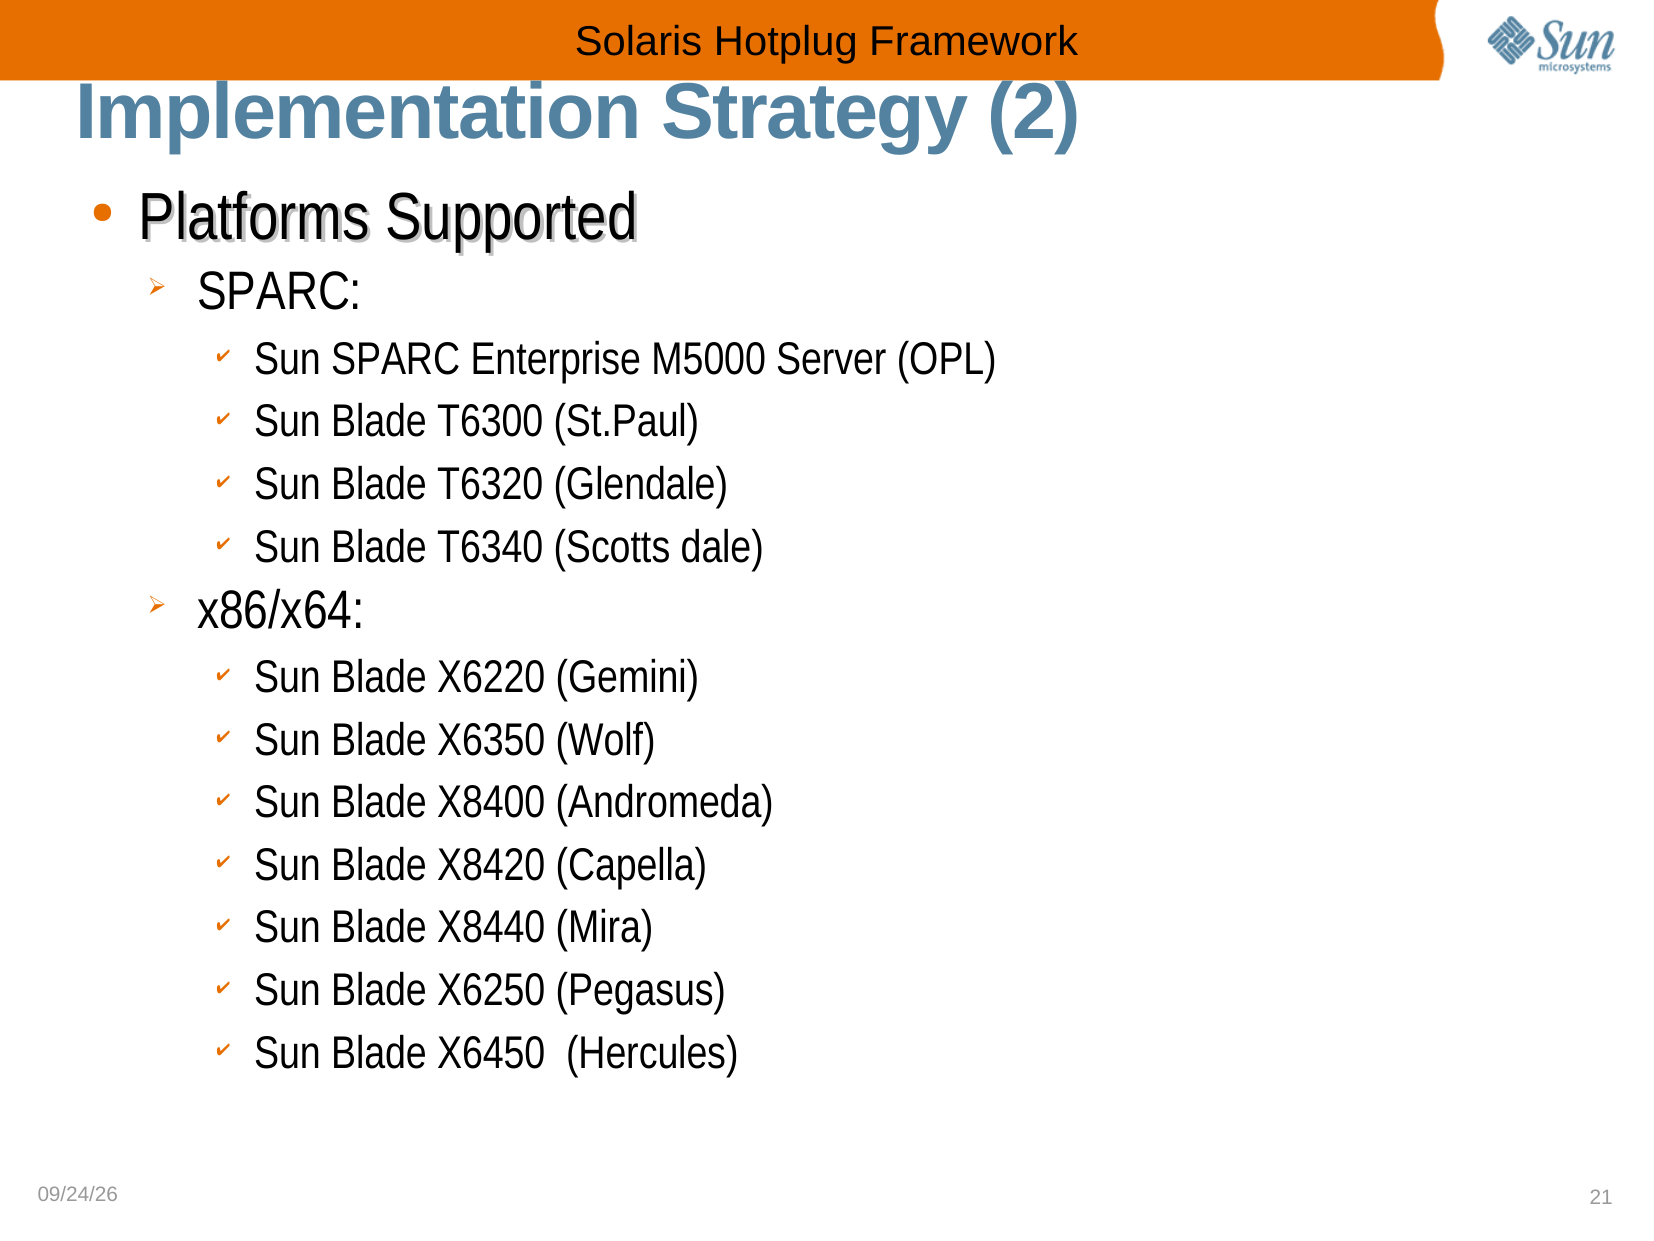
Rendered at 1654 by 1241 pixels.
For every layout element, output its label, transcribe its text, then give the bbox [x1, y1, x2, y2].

list Platforms Supported SPARC: Sun SPARC Enterprise M5000 Server (OPL) Sun Blade T6300 (St.Paul) Sun Blade T6320 (Glendale) Sun Blade T6340 (Scotts dale) x86/x64: Sun Blade X6220 (Gemini) Sun Blade X6350 (Wolf) Sun Blade X8400 (Andromeda) Sun Blade X8420 (Capella) Sun Blade X8440 (Mira) Sun Blade X6250 (Pegasus) Sun Blade X6450 (Hercules) [71, 187, 1613, 1163]
title Implementation Strategy (2) [75, 75, 1577, 164]
picture [0, 0, 1654, 83]
